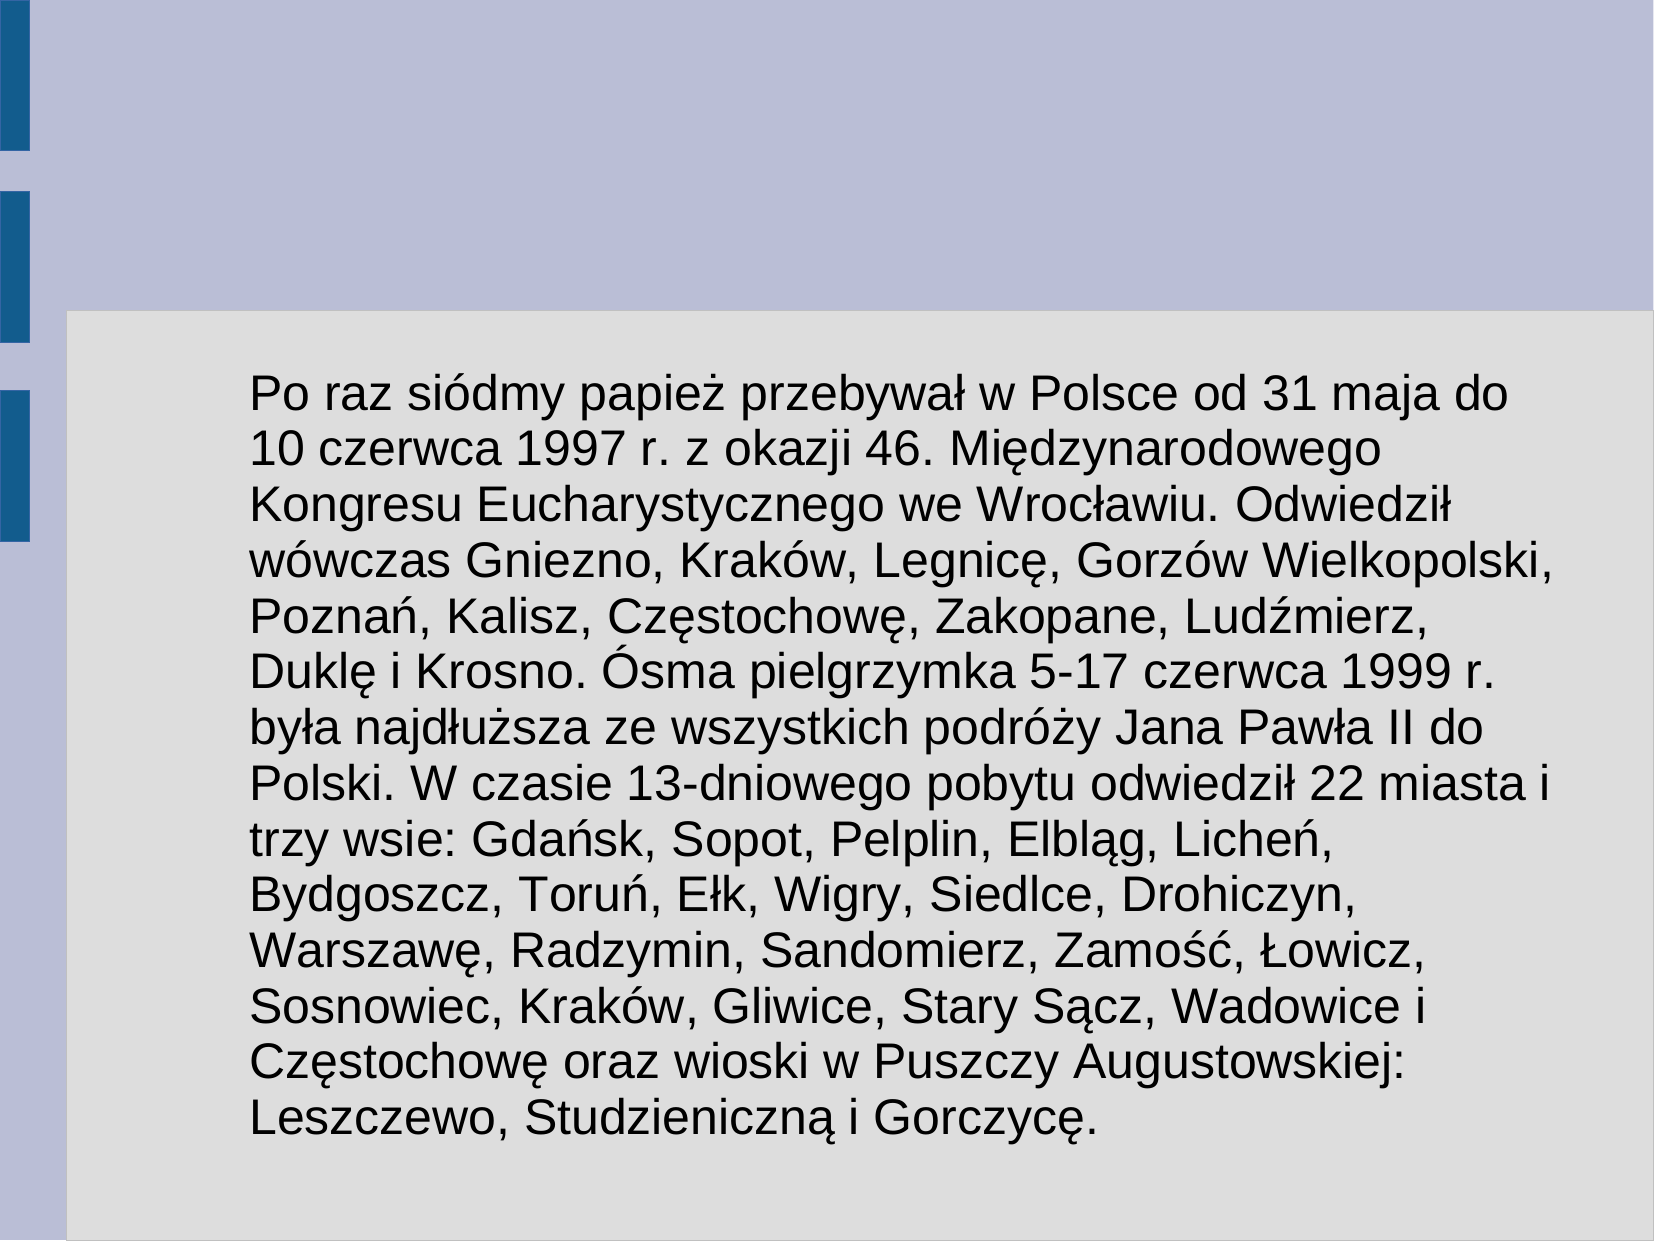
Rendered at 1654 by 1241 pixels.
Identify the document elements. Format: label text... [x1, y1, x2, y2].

list Po raz siódmy papież przebywał w Polsce od 31 maja do 10 czerwca 1997 r. z okazji 46. Międzynarodowego Kongresu Eucharystycznego we Wrocławiu. Odwiedził wówczas Gniezno, Kraków, Legnicę, Gorzów Wielkopolski, Poznań, Kalisz, Częstochowę, Zakopane, Ludźmierz, Duklę i Krosno. Ósma pielgrzymka 5-17 czerwca 1999 r. była najdłuższa ze wszystkich podróży Jana Pawła II do Polski. W czasie 13-dniowego pobytu odwiedził 22 miasta i trzy wsie: Gdańsk, Sopot, Pelplin, Elbląg, Licheń, Bydgoszcz, Toruń, Ełk, Wigry, Siedlce, Drohiczyn, Warszawę, Radzymin, Sandomierz, Zamość, Łowicz, Sosnowiec, Kraków, Gliwice, Stary Sącz, Wadowice i Częstochowę oraz wioski w Puszczy Augustowskiej: Leszczewo, Studzieniczną i Gorczycę. [178, 364, 1570, 1147]
